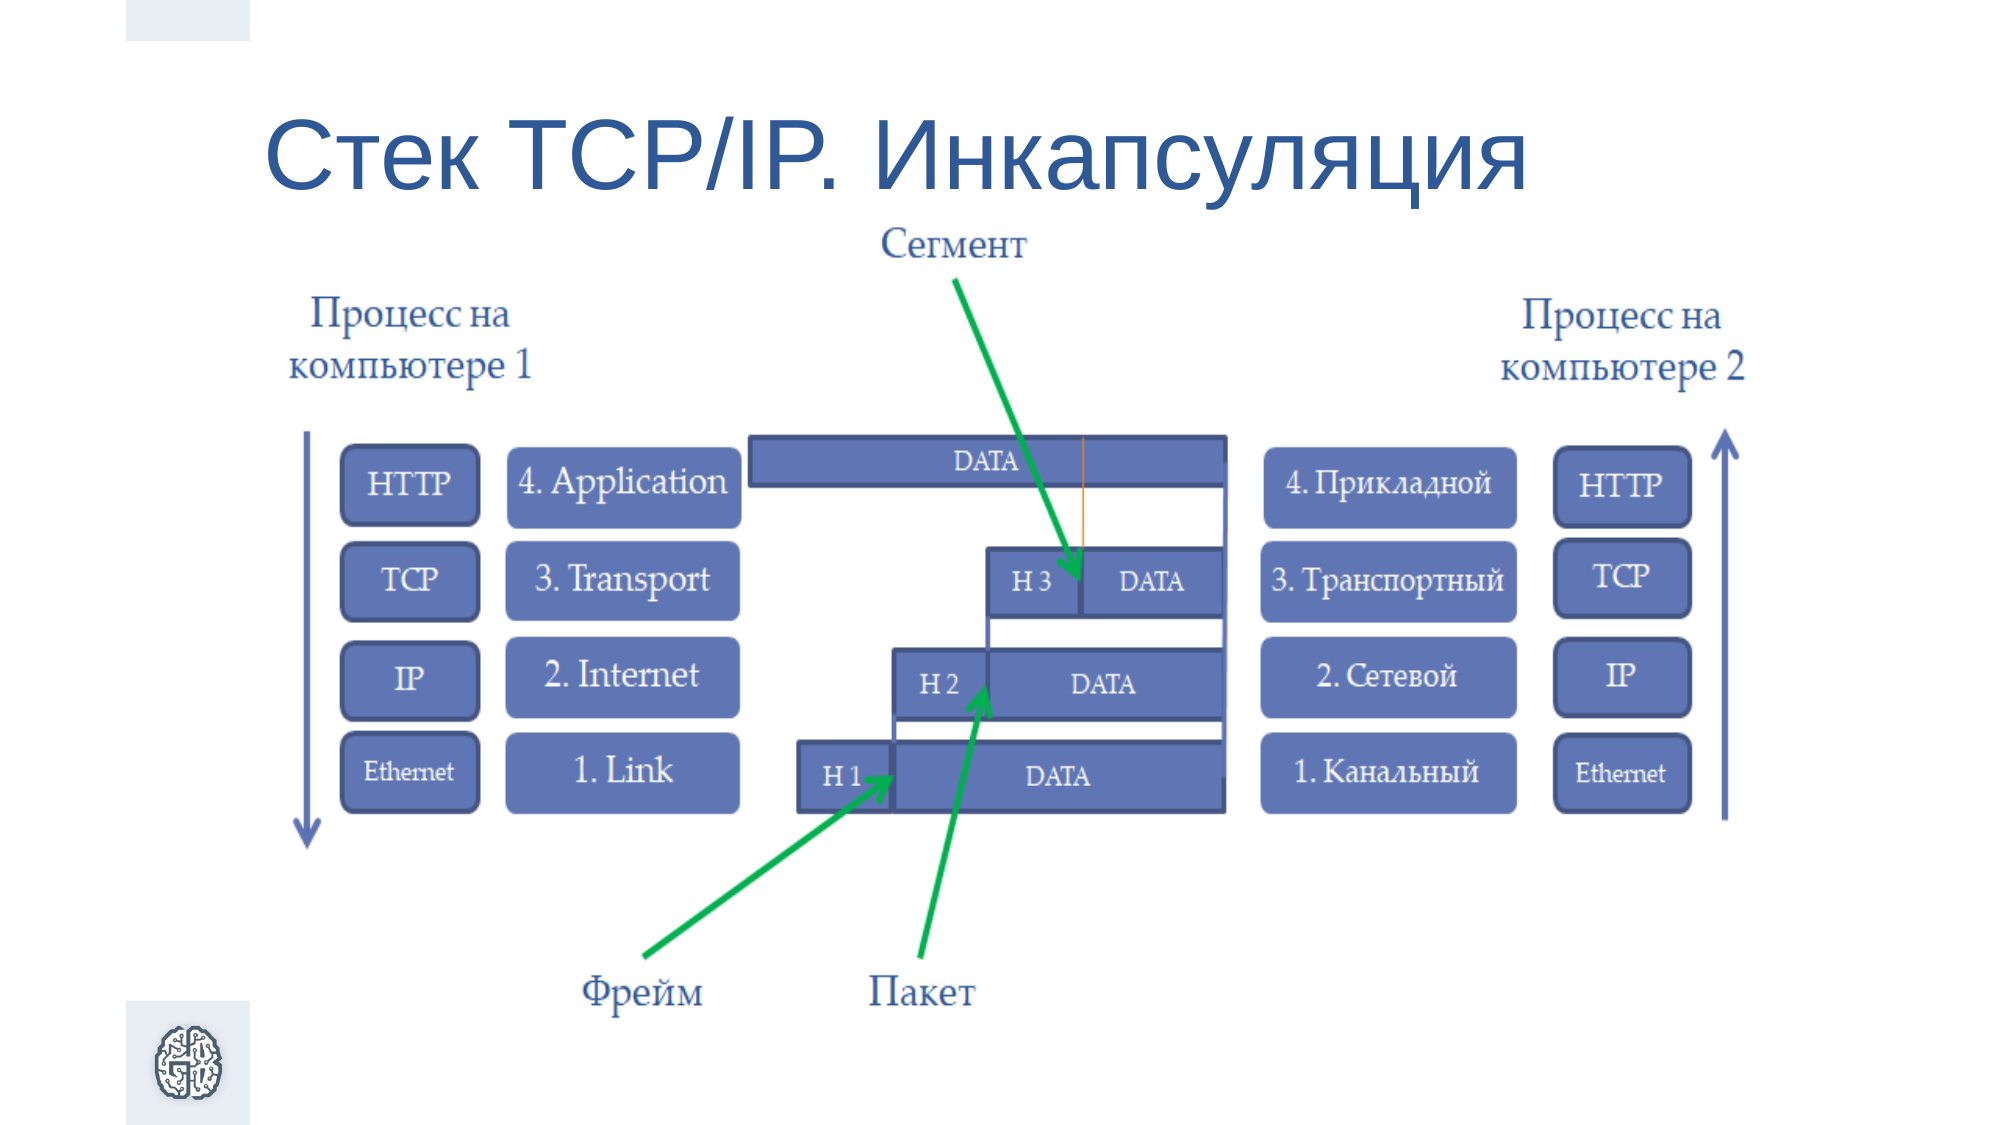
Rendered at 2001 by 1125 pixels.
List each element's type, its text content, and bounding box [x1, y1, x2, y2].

picture [265, 203, 1769, 1043]
picture [144, 1016, 232, 1110]
title Стек TCP/IP. Инкапсуляция [248, 84, 1752, 230]
